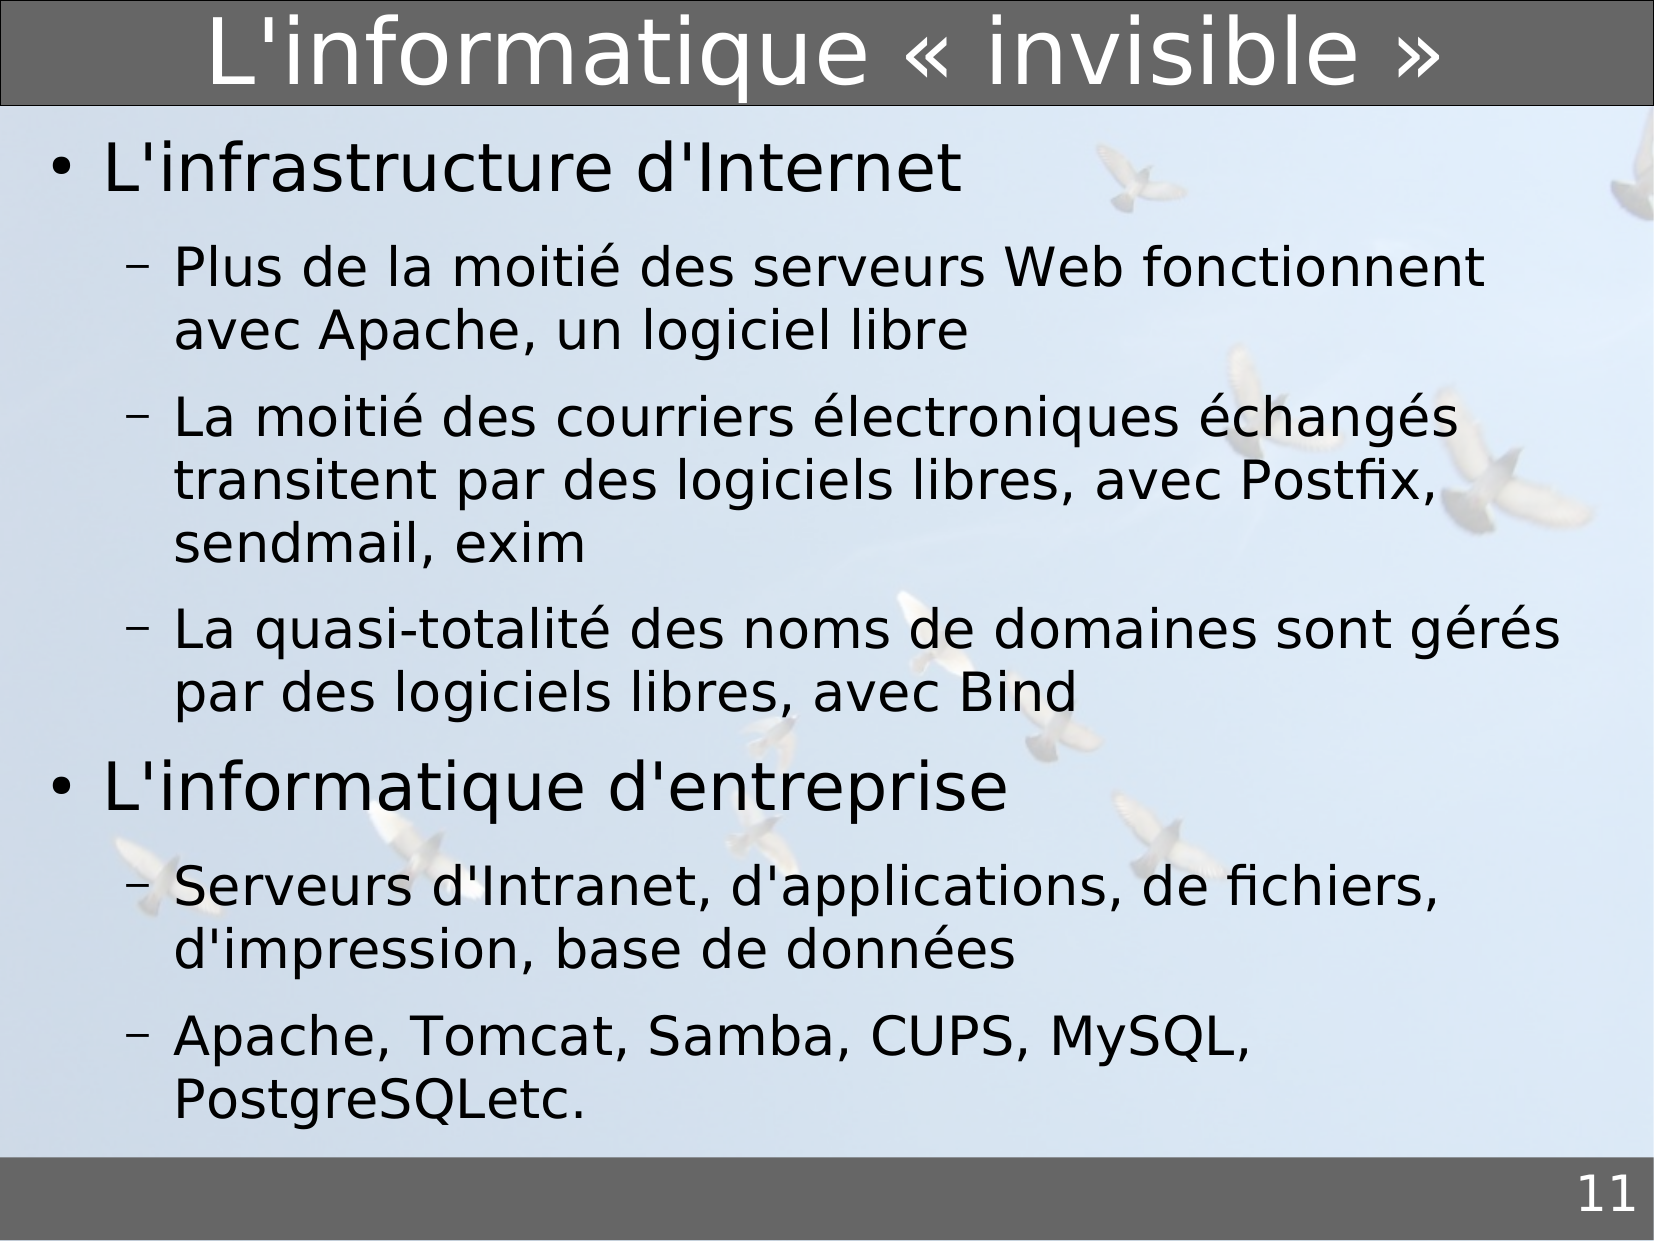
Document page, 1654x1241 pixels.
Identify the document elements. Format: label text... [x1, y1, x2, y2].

title L'informatique « invisible » [0, 0, 1654, 107]
list L'infrastructure d'Internet Plus de la moitié des serveurs Web fonctionnent avec Apache, un logiciel libre La moitié des courriers électroniques échangés transitent par des logiciels libres, avec Postfix, sendmail, exim La quasi-totalité des noms de domaines sont gérés par des logiciels libres, avec Bind L'informatique d'entreprise Serveurs d'Intranet, d'applications, de fichiers, d'impression, base de données Apache, Tomcat, Samba, CUPS, MySQL, PostgreSQLetc. [31, 129, 1613, 1132]
